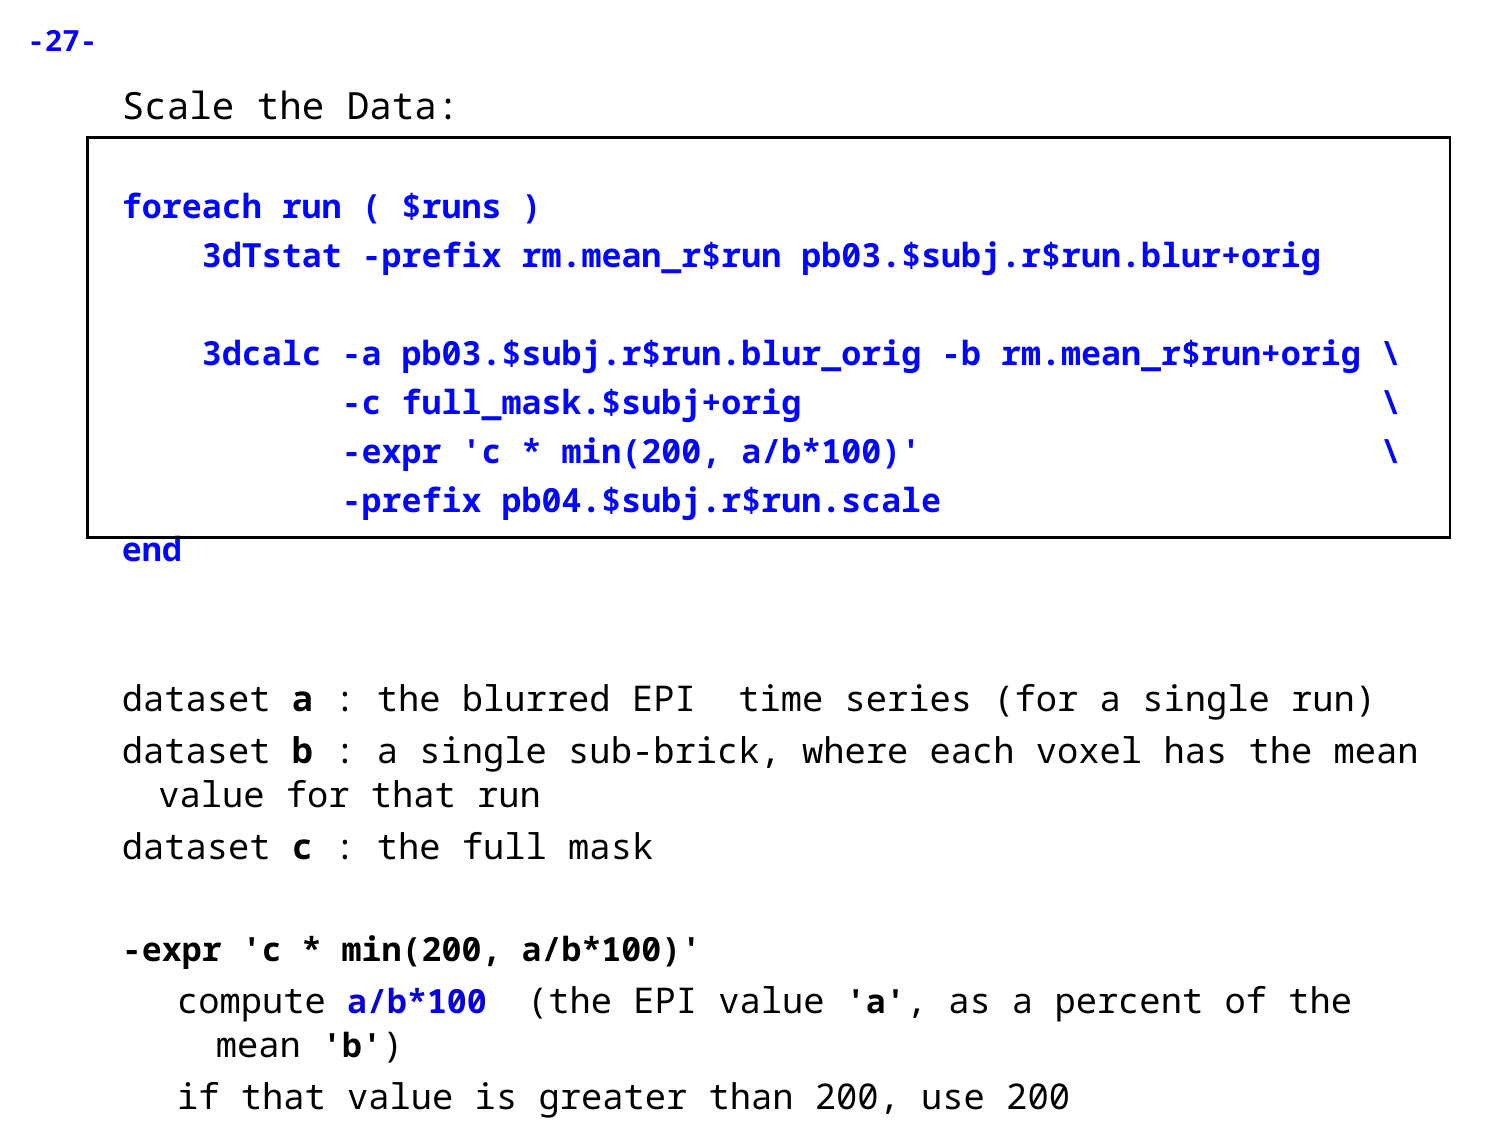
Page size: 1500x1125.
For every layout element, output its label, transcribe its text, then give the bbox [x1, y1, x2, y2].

list Scale the Data: foreach run ( $runs ) 3dTstat -prefix rm.mean_r$run pb03.$subj.r$run.blur+orig 3dcalc -a pb03.$subj.r$run.blur_orig -b rm.mean_r$run+orig \ -c full_mask.$subj+orig \ -expr 'c * min(200, a/b*100)' \ -prefix pb04.$subj.r$run.scale end dataset a : the blurred EPI time series (for a single run) dataset b : a single sub-brick, where each voxel has the mean value for that run dataset c : the full mask -expr 'c * min(200, a/b*100)' compute a/b*100 (the EPI value 'a', as a percent of the mean 'b') if that value is greater than 200, use 200 multiply by the mask value, which is 1 inside the mask, and 0 outside [50, 75, 1450, 1051]
list Scale the Data: foreach run ( $runs ) 3dTstat -prefix rm.mean_r$run pb03.$subj.r$run.blur+orig 3dcalc -a pb03.$subj.r$run.blur_orig -b rm.mean_r$run+orig \ -c full_mask.$subj+orig \ -expr 'c * min(200, a/b*100)' \ -prefix pb04.$subj.r$run.scale end dataset a : the blurred EPI time series (for a single run) dataset b : a single sub-brick, where each voxel has the mean value for that run dataset c : the full mask -expr 'c * min(200, a/b*100)' compute a/b*100 (the EPI value 'a', as a percent of the mean 'b') if that value is greater than 200, use 200 multiply by the mask value, which is 1 inside the mask, and 0 outside [89, 139, 1449, 536]
